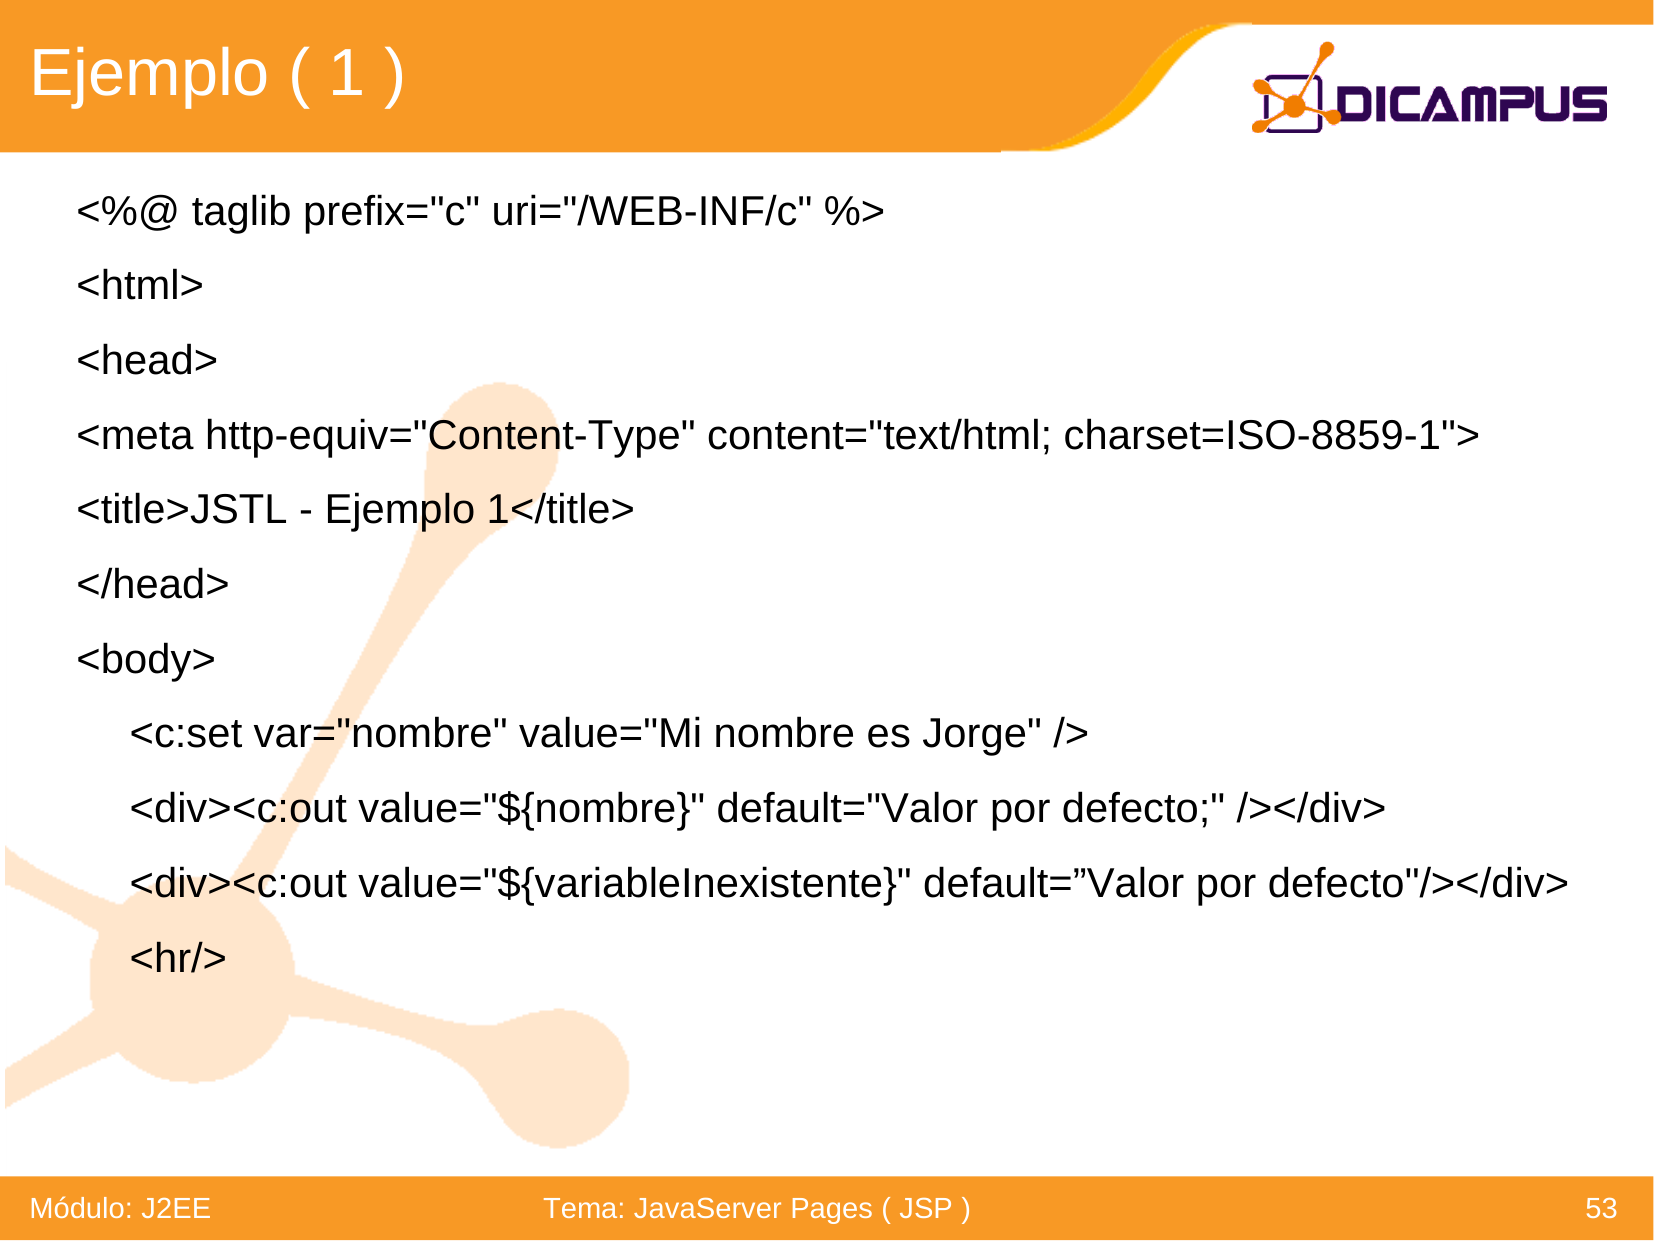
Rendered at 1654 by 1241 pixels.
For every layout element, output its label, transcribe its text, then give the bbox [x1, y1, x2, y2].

text_box [0, 1176, 1654, 1241]
picture [1001, 4, 1607, 173]
text_box [0, 0, 1654, 153]
text_box <%@ taglib prefix="c" uri="/WEB-INF/c" %> <html> <head> <meta http-equiv="Content-Type" content="text/html; charset=ISO-8859-1"> <title>JSTL - Ejemplo 1</title> </head> <body> <c:set var="nombre" value="Mi nombre es Jorge" /> <div><c:out value="${nombre}" default="Valor por defecto;" /></div> <div><c:out value="${variableInexistente}" default=”Valor por defecto"/></div> <hr/> [59, 188, 1625, 1056]
text_box Ejemplo ( 1 ) [29, 37, 1001, 111]
picture [5, 362, 663, 1176]
text_box <number> [1469, 1185, 1633, 1233]
text_box Tema: JavaServer Pages ( JSP ) [543, 1192, 1447, 1225]
text_box Módulo: J2EE [29, 1192, 473, 1225]
